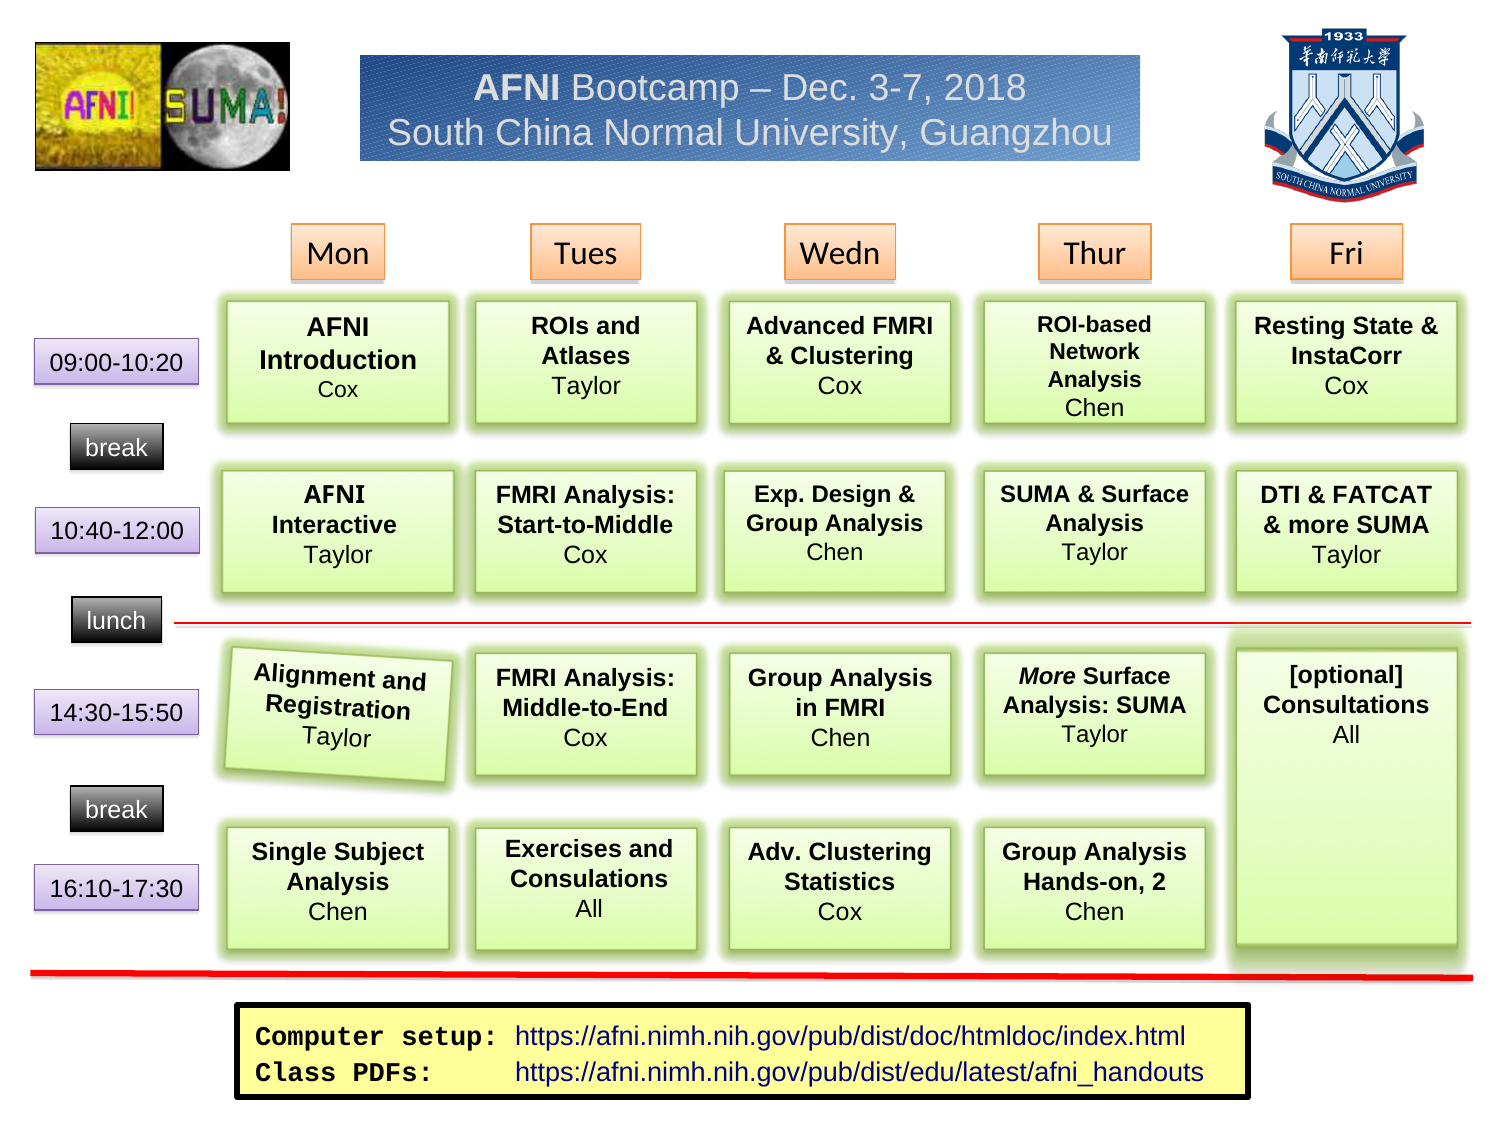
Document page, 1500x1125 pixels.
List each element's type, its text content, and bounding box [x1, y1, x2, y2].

picture [36, 43, 289, 170]
text_box 10:40-12:00 [35, 507, 200, 553]
text_box 09:00-10:20 [34, 338, 199, 384]
text_box DTI & FATCAT & more SUMA Taylor [1236, 470, 1457, 593]
text_box AFNI Bootcamp – Dec. 3-7, 2018 South China Normal University, Guangzhou [360, 55, 1141, 161]
text_box ROIs and Atlases Taylor [475, 301, 697, 424]
text_box Advanced FMRI & Clustering Cox [729, 302, 951, 424]
text_box AFNI Introduction Cox [227, 301, 449, 424]
text_box [optional] Consultations All [1236, 650, 1457, 947]
text_box Group Analysis in FMRI Chen [730, 653, 951, 775]
text_box Single Subject Analysis Chen [227, 827, 449, 949]
text_box 16:10-17:30 [34, 864, 199, 911]
text_box More Surface Analysis: SUMA Taylor [984, 653, 1205, 775]
text_box Wedn [784, 224, 896, 280]
text_box Fri [1290, 223, 1403, 280]
text_box Thur [1039, 224, 1151, 280]
text_box Computer setup: https://afni.nimh.nih.gov/pub/dist/doc/htmldoc/index.html Class PDFs: https://afni.nimh.nih.gov/pub/dist/edu/latest/afni_handouts [237, 1005, 1249, 1095]
picture [1260, 24, 1429, 205]
text_box break [70, 423, 163, 470]
text_box Exercises and Consulations All [473, 825, 705, 944]
picture [196, 280, 1482, 1015]
text_box Group Analysis Hands-on, 2 Chen [984, 827, 1205, 949]
text_box 14:30-15:50 [34, 689, 199, 735]
text_box lunch [71, 596, 162, 643]
text_box AFNI Interactive Taylor [222, 470, 451, 593]
text_box ROI-based Network Analysis Chen [984, 301, 1205, 424]
text_box Alignment and Registration Taylor [224, 646, 452, 782]
text_box Adv. Clustering Statistics Cox [729, 827, 951, 949]
text_box FMRI Analysis: Start-to-Middle Cox [475, 470, 696, 593]
text_box Resting State & InstaCorr Cox [1236, 301, 1457, 424]
text_box SUMA & Surface Analysis Taylor [984, 471, 1205, 593]
text_box Tues [531, 224, 641, 280]
text_box Exp. Design & Group Analysis Chen [724, 471, 945, 593]
text_box break [70, 785, 163, 832]
text_box Mon [291, 224, 385, 280]
text_box FMRI Analysis: Middle-to-End Cox [475, 653, 696, 775]
